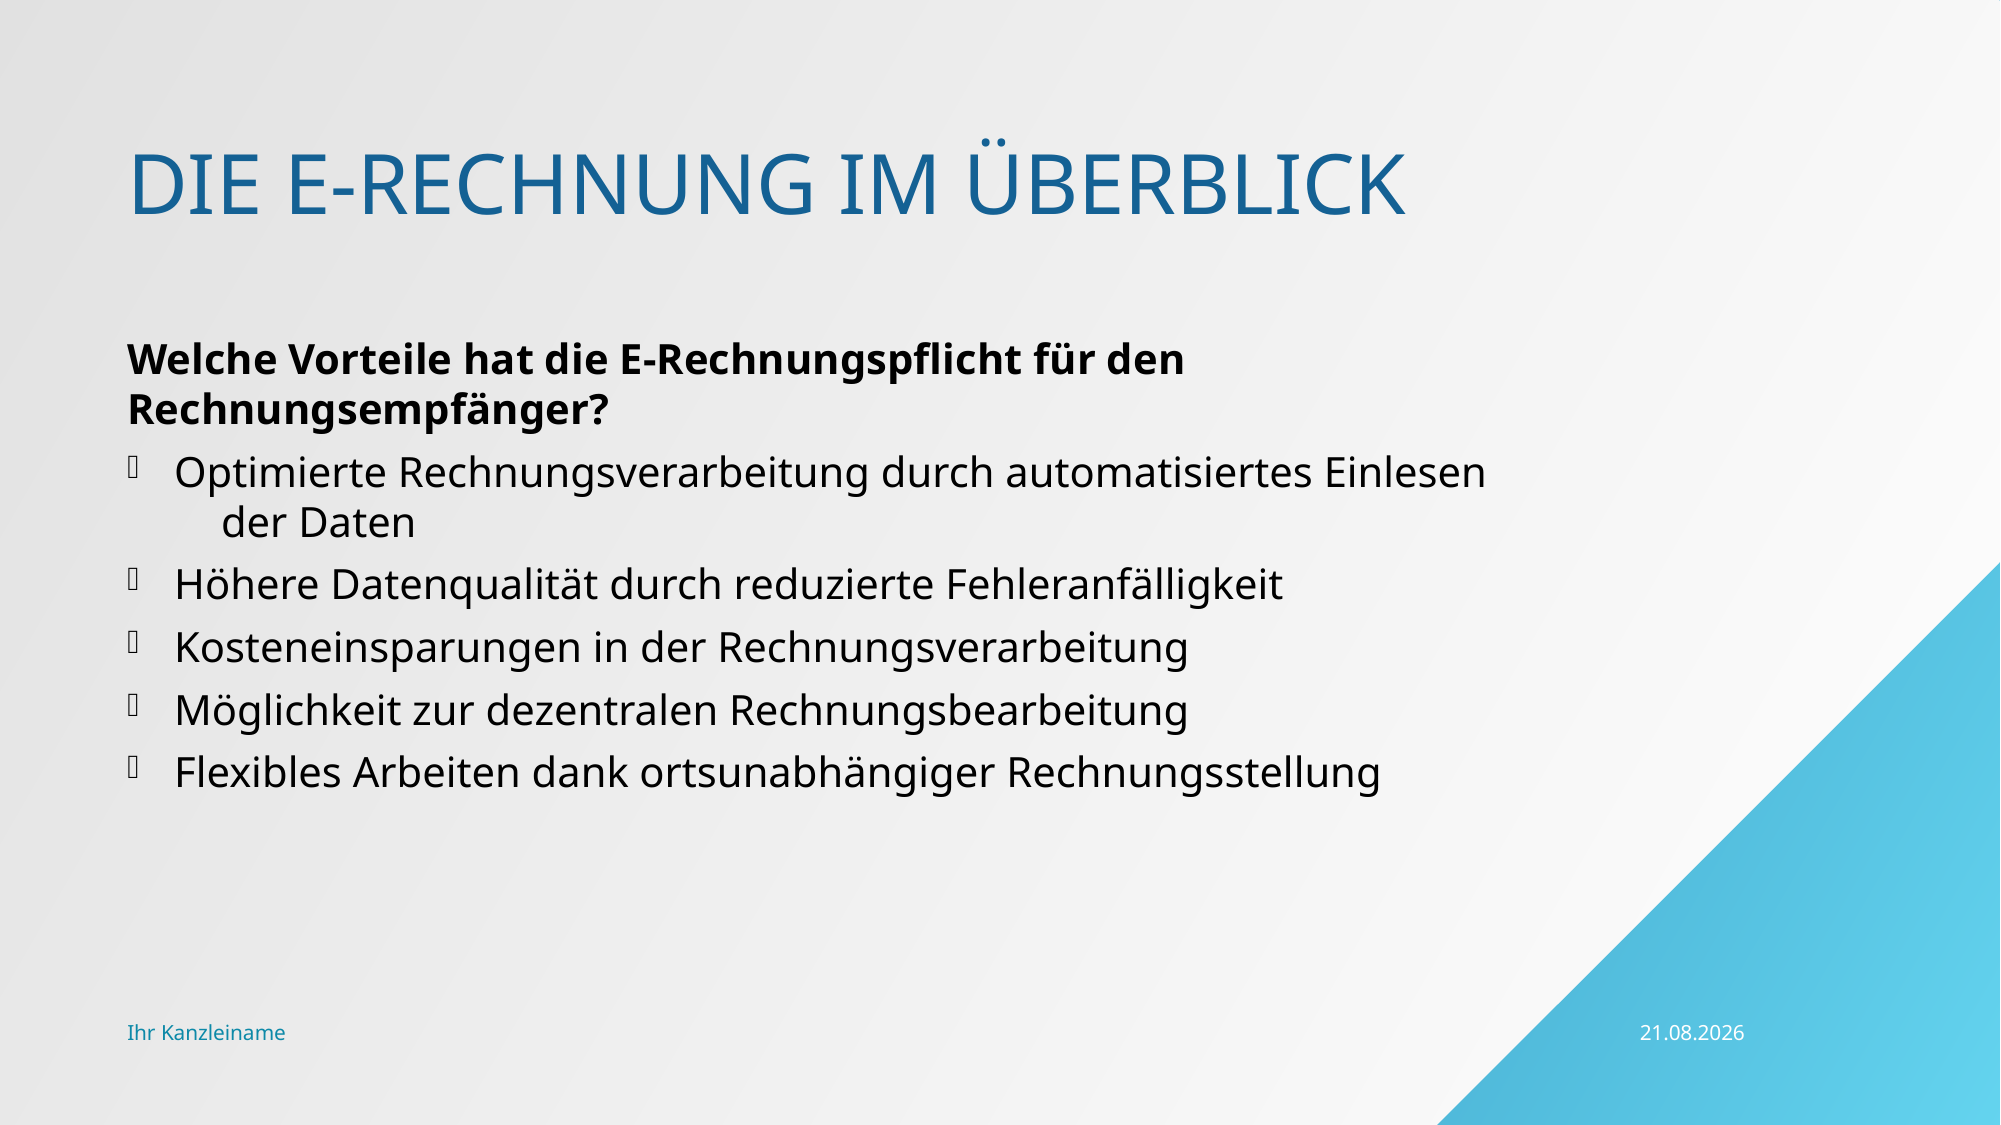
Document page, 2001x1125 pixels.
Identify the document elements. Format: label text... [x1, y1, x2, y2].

text_box [0, 0, 2000, 1125]
list Welche Vorteile hat die E-Rechnungspflicht für den Rechnungsempfänger? Optimierte Rechnungsverarbeitung durch automatisiertes Einlesen der Daten Höhere Datenqualität durch reduzierte Fehleranfälligkeit Kosteneinsparungen in der Rechnungsverarbeitung Möglichkeit zur dezentralen Rechnungsbearbeitung Flexibles Arbeiten dank ortsunabhängiger Rechnungsstellung [112, 267, 1513, 861]
title Die E-Rechnung im Überblick [112, 57, 1513, 267]
text_box Ihr Kanzleiname [112, 1012, 1350, 1073]
text_box 03.07.2024 [1624, 1012, 1888, 1073]
